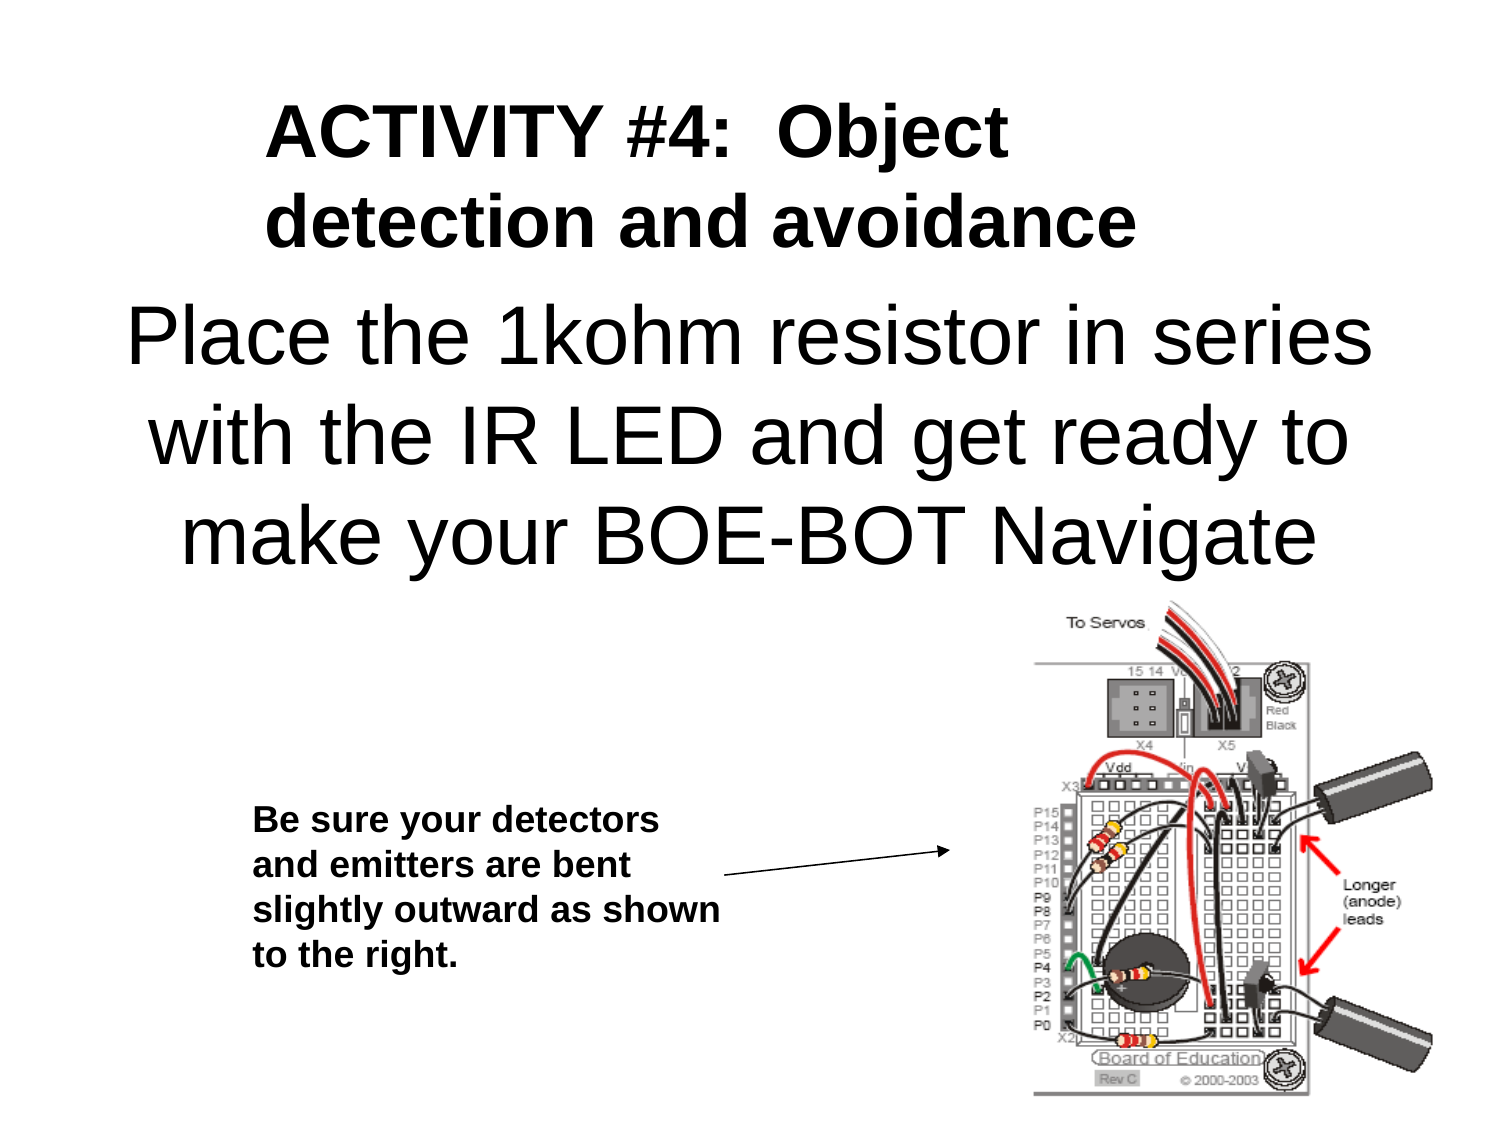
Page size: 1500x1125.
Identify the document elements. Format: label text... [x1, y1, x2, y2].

title Place the 1kohm resistor in series with the IR LED and get ready to make your BOE-BOT Navigate [75, 273, 1426, 589]
text_box ACTIVITY #4: Object detection and avoidance [249, 74, 1288, 271]
picture [987, 587, 1461, 1125]
text_box Be sure your detectors and emitters are bent slightly outward as shown to the right. [237, 787, 738, 983]
